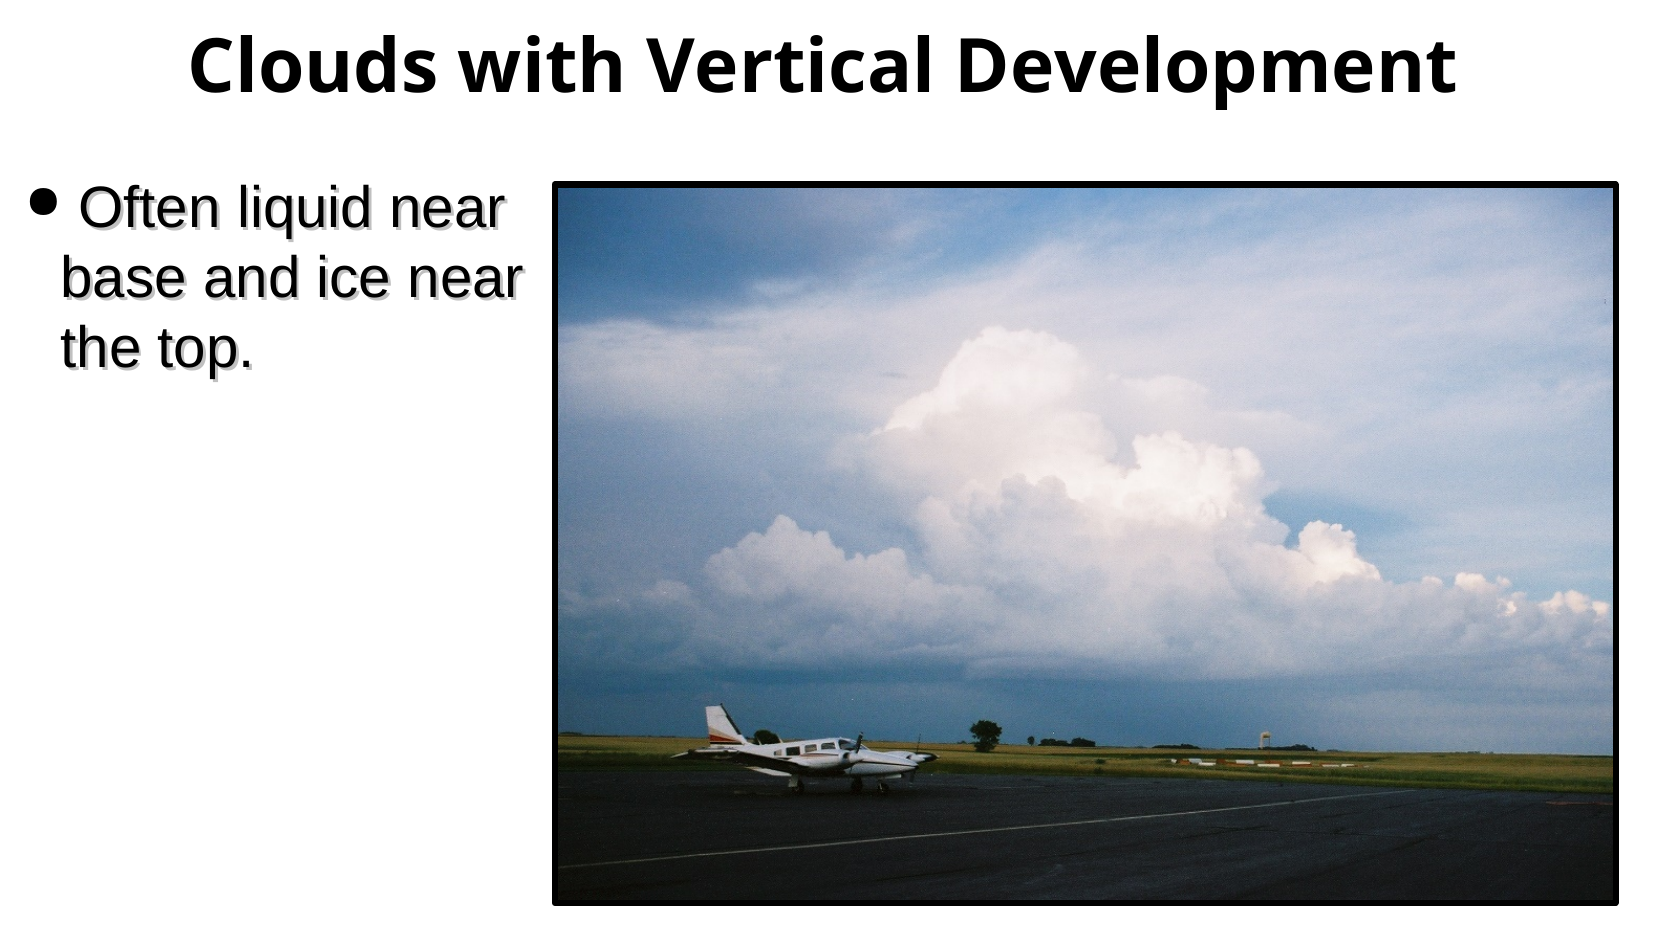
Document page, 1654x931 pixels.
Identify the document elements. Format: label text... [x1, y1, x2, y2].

text_box Often liquid near base and ice near the top. [2, 161, 563, 387]
title Clouds with Vertical Development [0, 11, 1651, 113]
picture [557, 187, 1613, 901]
